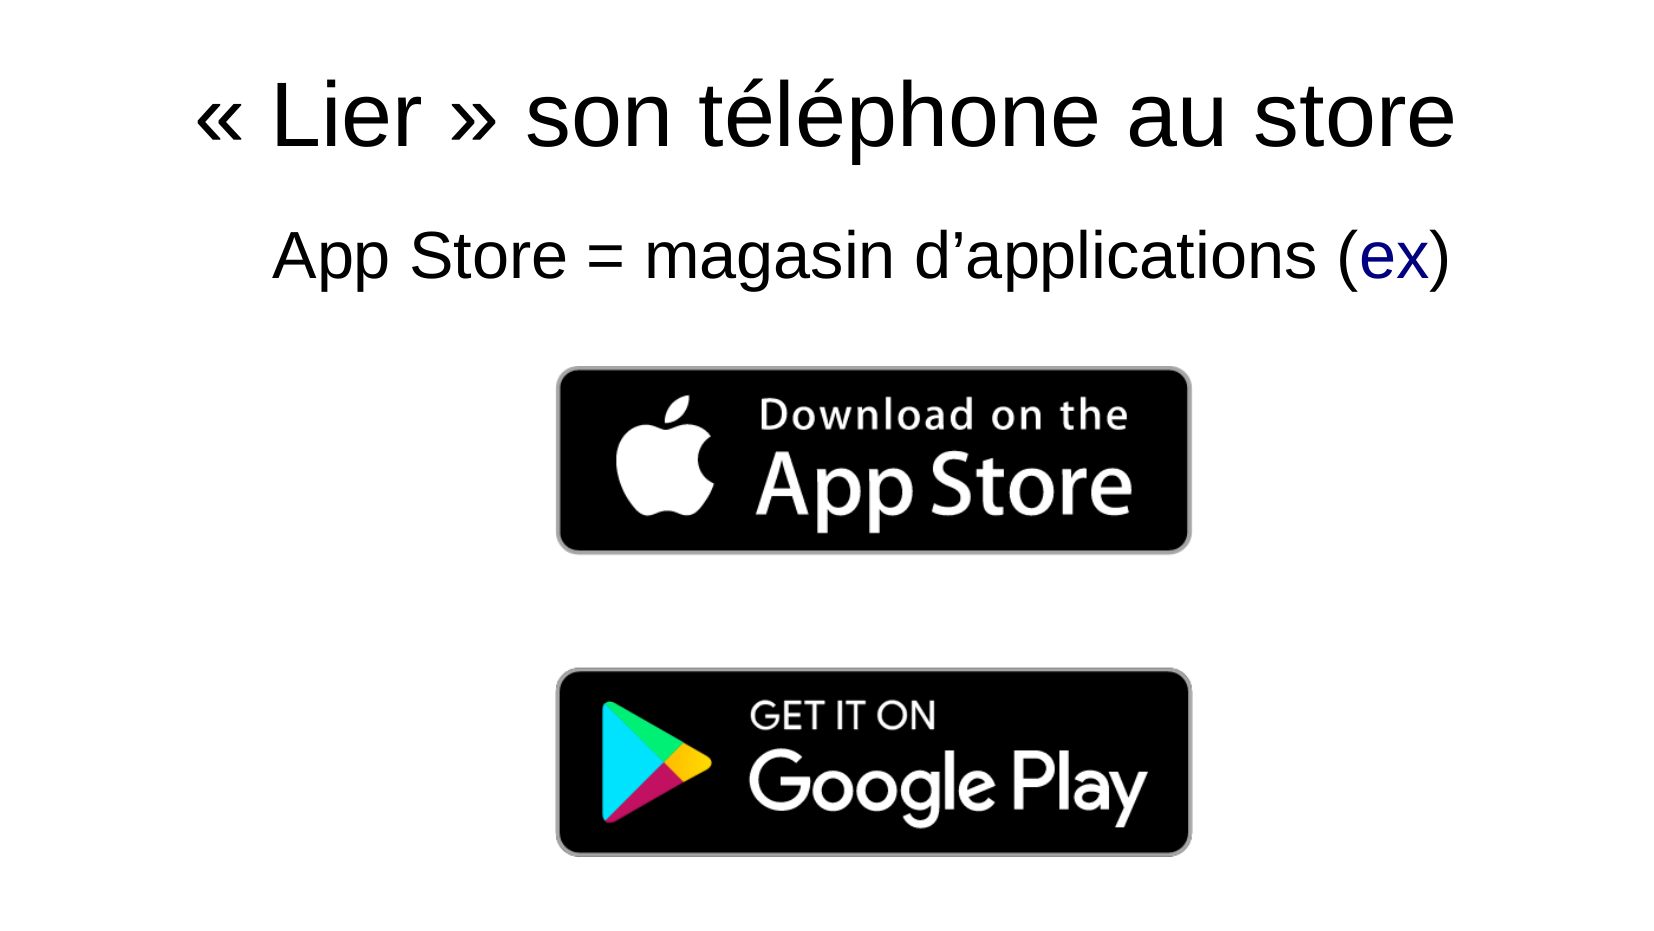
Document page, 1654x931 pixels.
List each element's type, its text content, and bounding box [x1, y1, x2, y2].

title « Lier » son téléphone au store [82, 37, 1571, 193]
list App Store = magasin d’applications (ex) [82, 217, 1571, 758]
picture [555, 366, 1193, 857]
